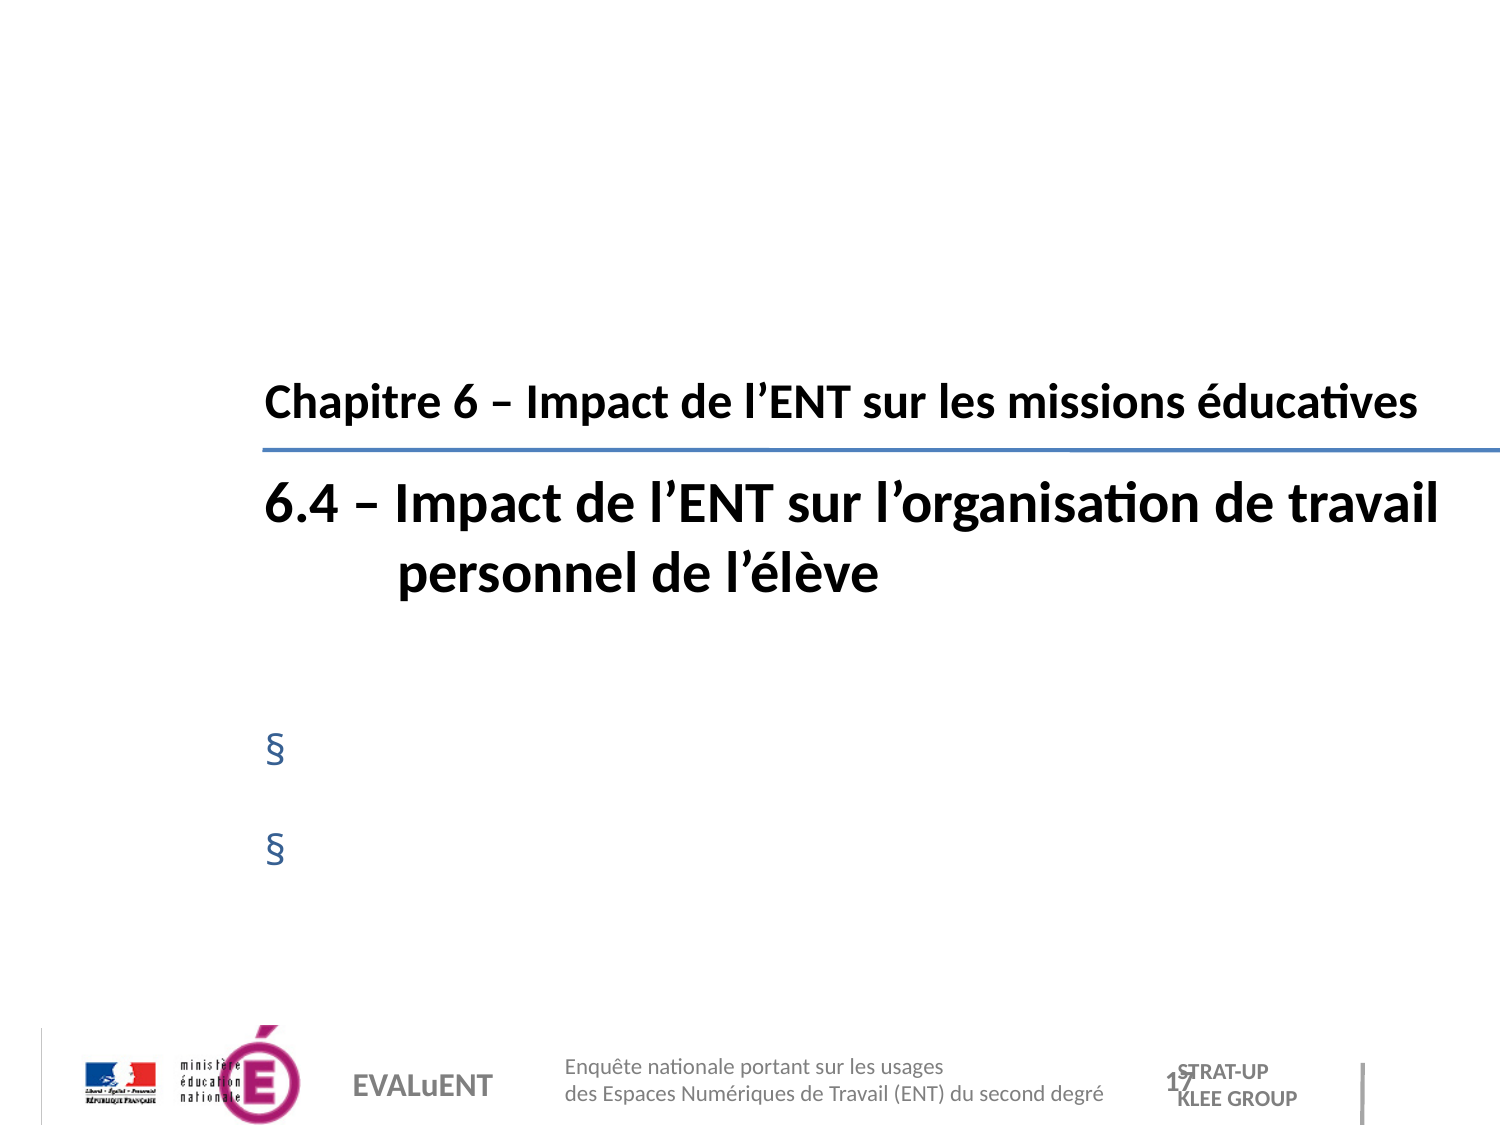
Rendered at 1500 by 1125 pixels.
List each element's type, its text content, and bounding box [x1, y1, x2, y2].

text_box [1074, 1050, 1426, 1110]
text_box Chapitre 6 – Impact de l’ENT sur les missions éducatives 6.4 – Impact de l’ENT sur l’organisation de travail personnel de l’élève [249, 361, 1500, 879]
